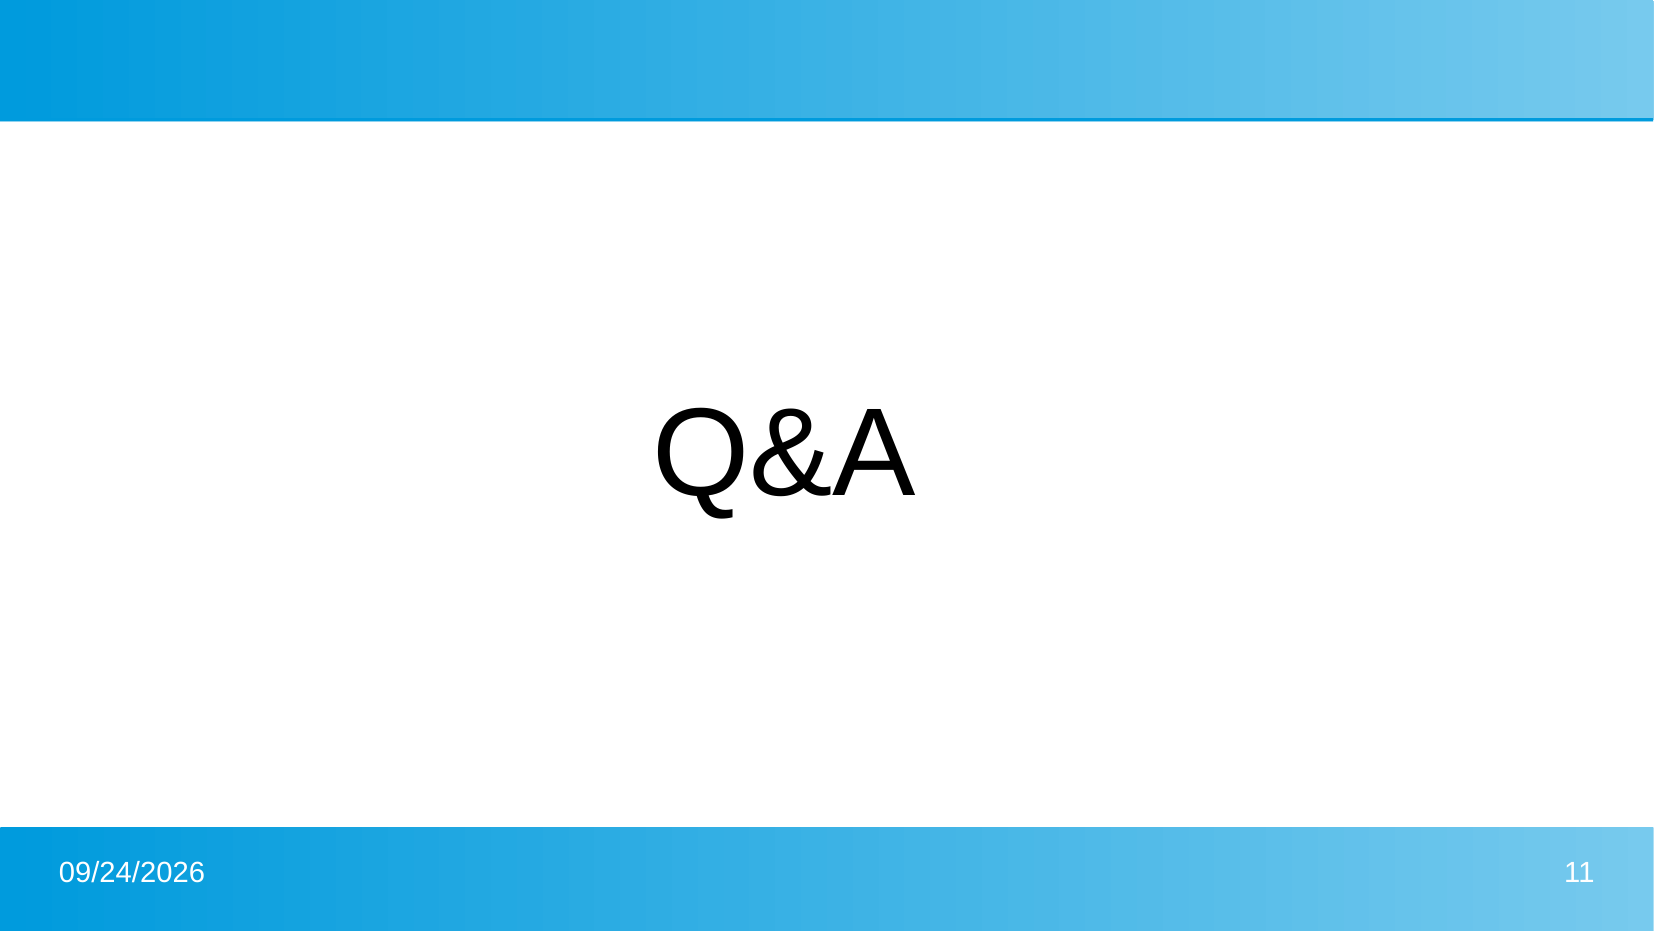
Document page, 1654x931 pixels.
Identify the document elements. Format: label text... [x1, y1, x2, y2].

text_box Q&A [637, 375, 1276, 530]
